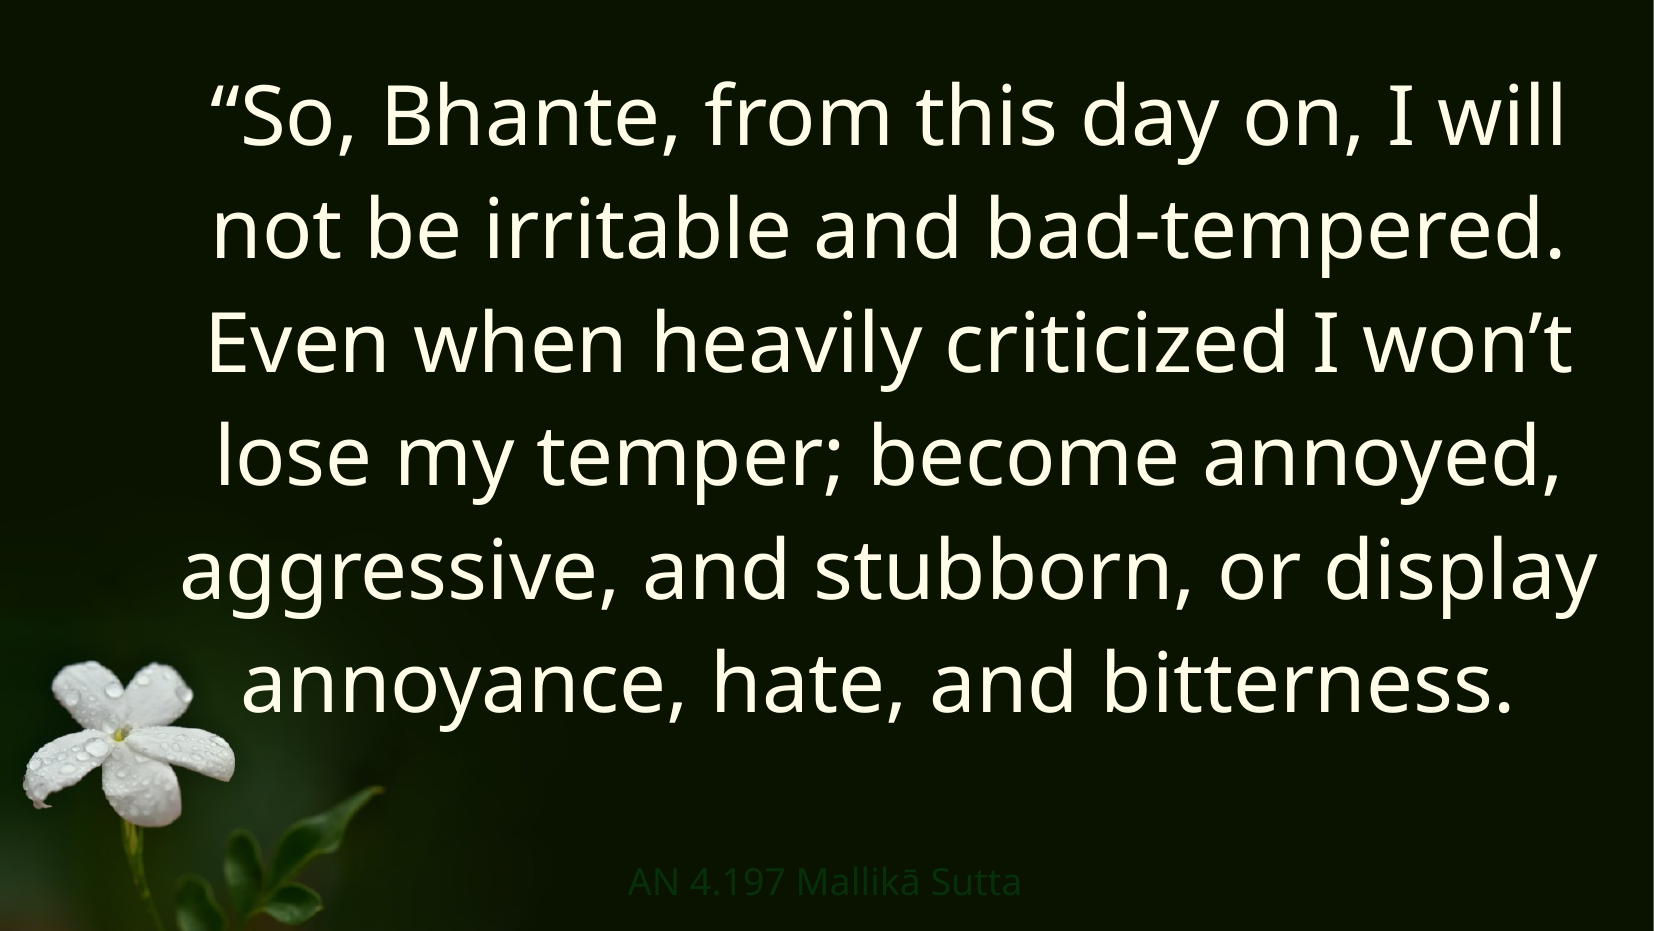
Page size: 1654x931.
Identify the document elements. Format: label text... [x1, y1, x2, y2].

picture [0, 0, 1654, 931]
text_box AN 4.197 Mallikā Sutta [0, 848, 1652, 918]
subtitle “So, Bhante, from this day on, I will not be irritable and bad-tempered. Even when heavily criticized I won’t lose my temper; become annoyed, aggressive, and stubborn, or display annoyance, hate, and bitterness. [171, 89, 1608, 705]
